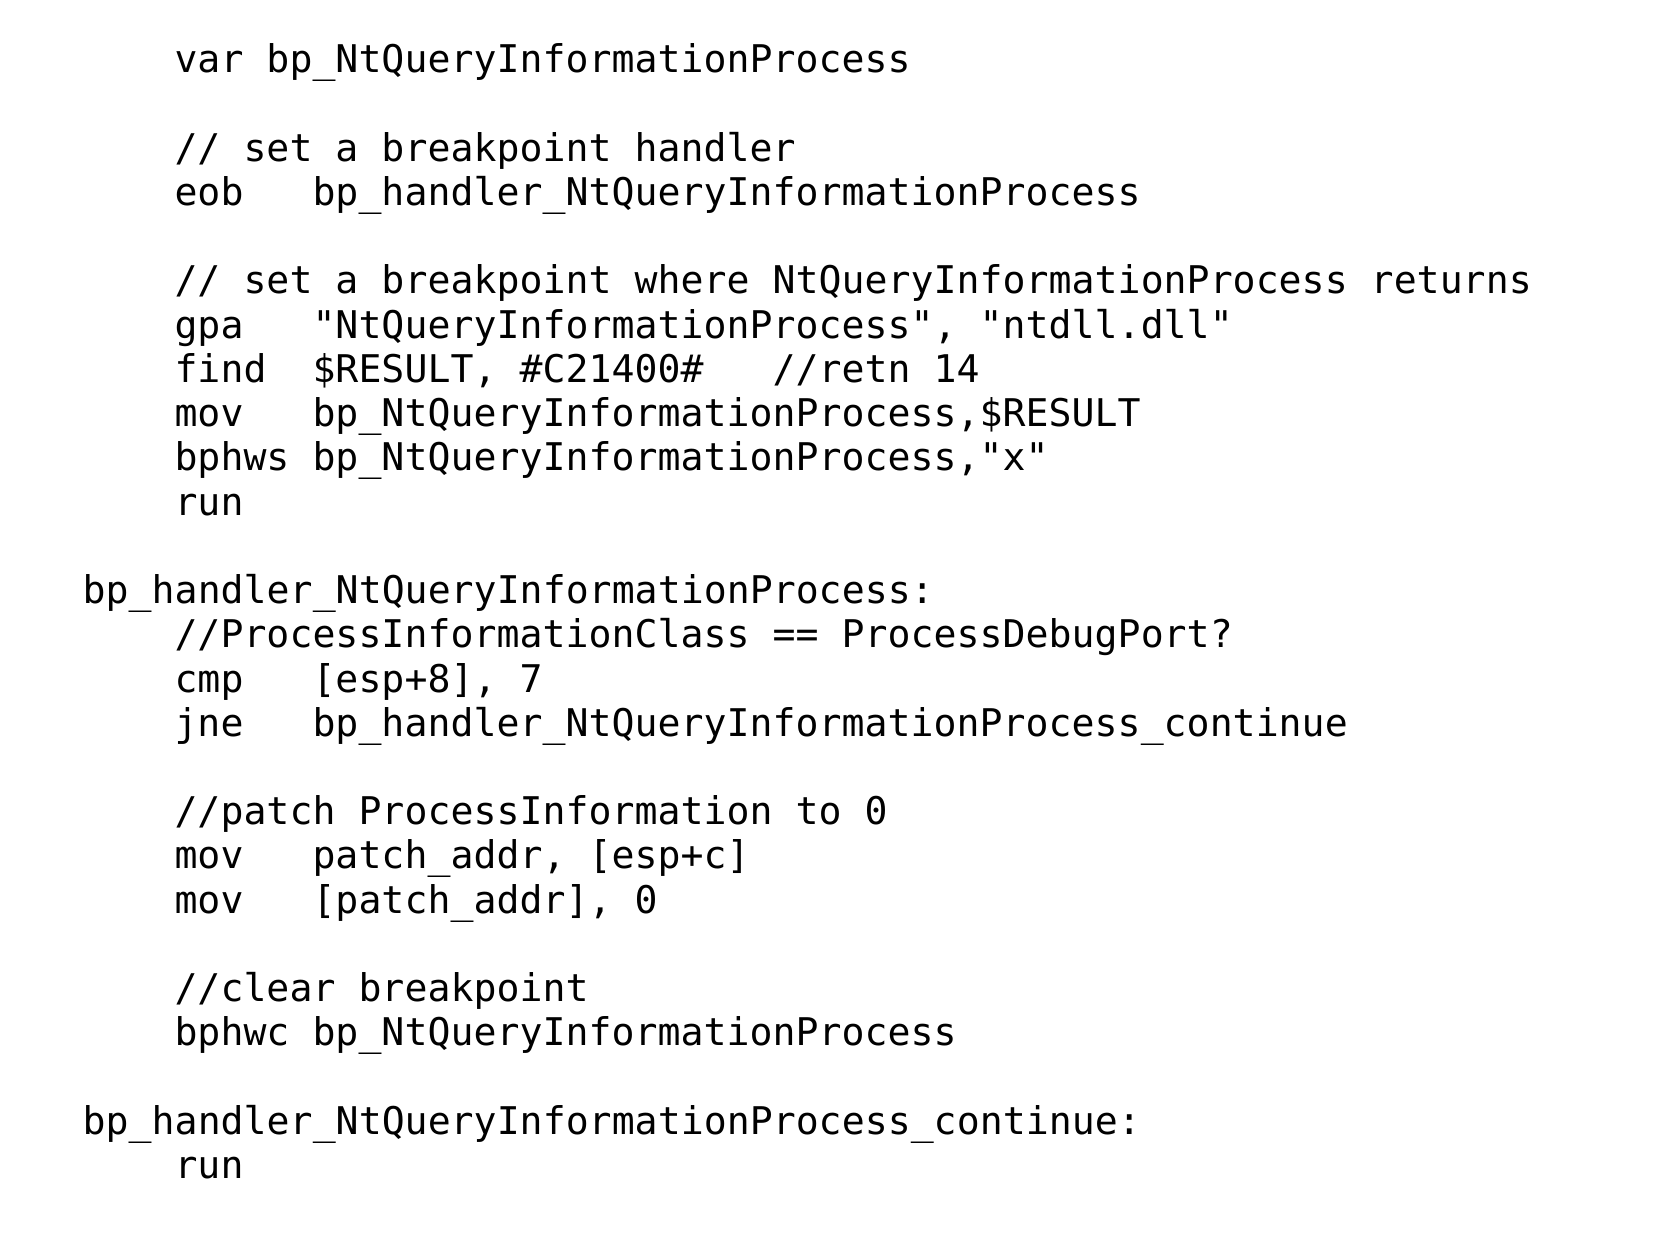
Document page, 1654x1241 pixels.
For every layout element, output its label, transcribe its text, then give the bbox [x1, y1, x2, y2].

list var bp_NtQueryInformationProcess // set a breakpoint handler eob bp_handler_NtQueryInformationProcess // set a breakpoint where NtQueryInformationProcess returns gpa "NtQueryInformationProcess", "ntdll.dll" find $RESULT, #C21400# //retn 14 mov bp_NtQueryInformationProcess,$RESULT bphws bp_NtQueryInformationProcess,"x" run bp_handler_NtQueryInformationProcess: //ProcessInformationClass == ProcessDebugPort? cmp [esp+8], 7 jne bp_handler_NtQueryInformationProcess_continue //patch ProcessInformation to 0 mov patch_addr, [esp+c] mov [patch_addr], 0 //clear breakpoint bphwc bp_NtQueryInformationProcess bp_handler_NtQueryInformationProcess_continue: run [82, 37, 1571, 1201]
